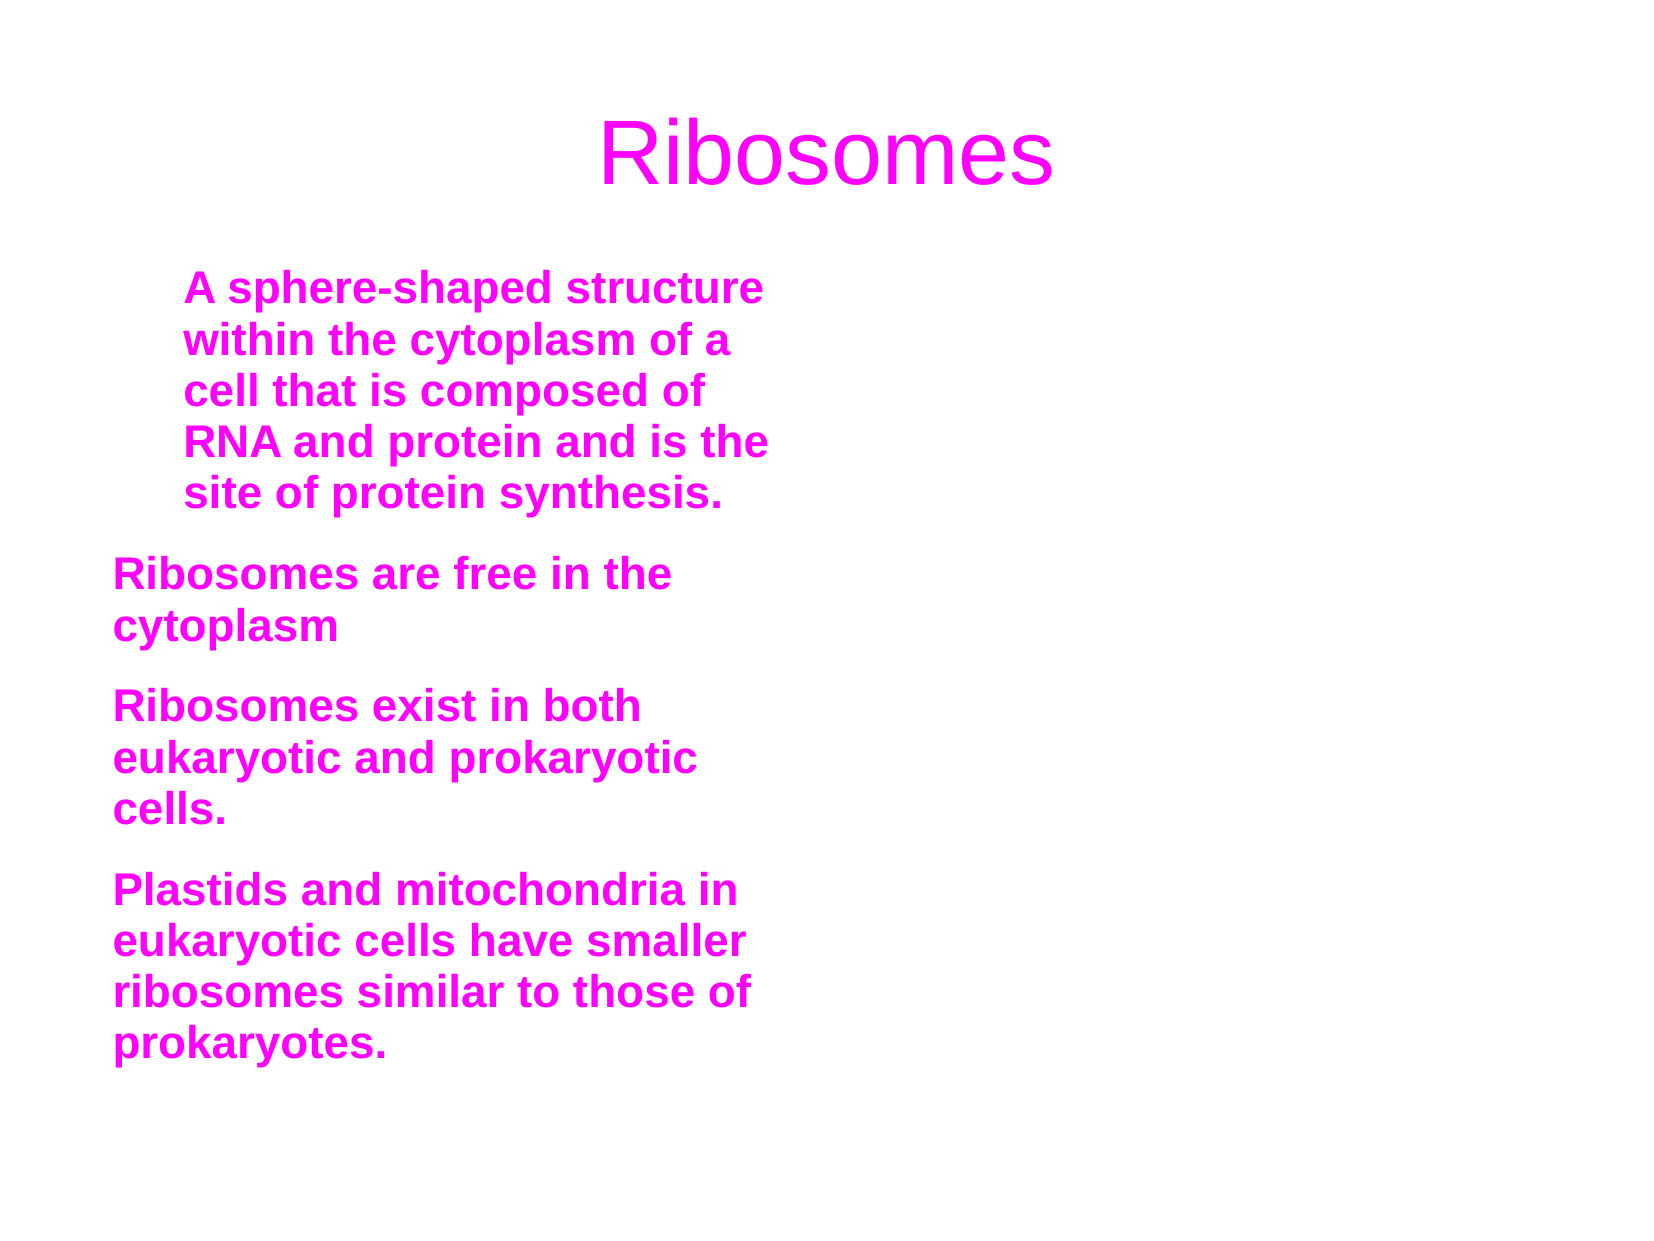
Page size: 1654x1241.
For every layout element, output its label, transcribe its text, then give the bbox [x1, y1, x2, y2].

title Ribosomes [82, 49, 1571, 257]
list A sphere-shaped structure within the cytoplasm of a cell that is composed of RNA and protein and is the site of protein synthesis. Ribosomes are free in the cytoplasm Ribosomes exist in both eukaryotic and prokaryotic cells. Plastids and mitochondria in eukaryotic cells have smaller ribosomes similar to those of prokaryotes. [112, 262, 807, 1141]
